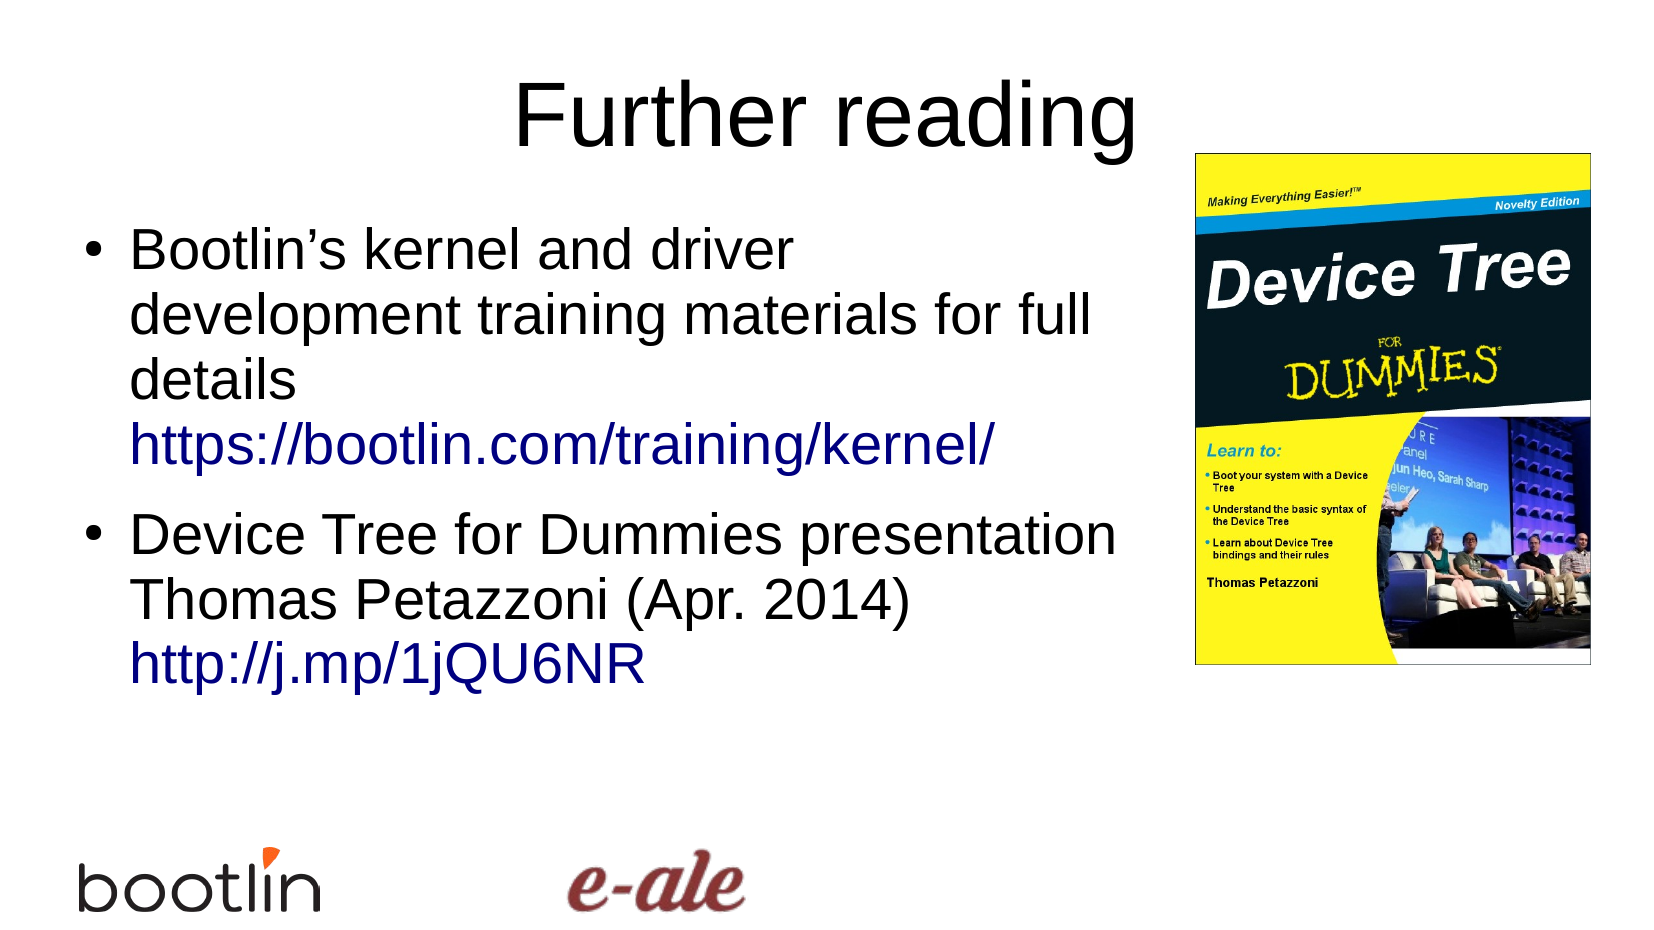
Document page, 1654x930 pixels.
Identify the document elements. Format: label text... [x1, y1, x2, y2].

picture [1506, 200, 1535, 210]
title Further reading [82, 37, 1571, 193]
picture [79, 847, 320, 912]
picture [1496, 202, 1505, 209]
picture [1195, 153, 1591, 233]
picture [1195, 208, 1591, 665]
picture [1541, 198, 1547, 206]
picture [565, 847, 749, 915]
picture [1549, 197, 1579, 206]
list Bootlin’s kernel and driver development training materials for full details https://bootlin.com/training/kernel/ Device Tree for Dummies presentation Thomas Petazzoni (Apr. 2014) http://j.mp/1jQU6NR [67, 217, 1141, 757]
